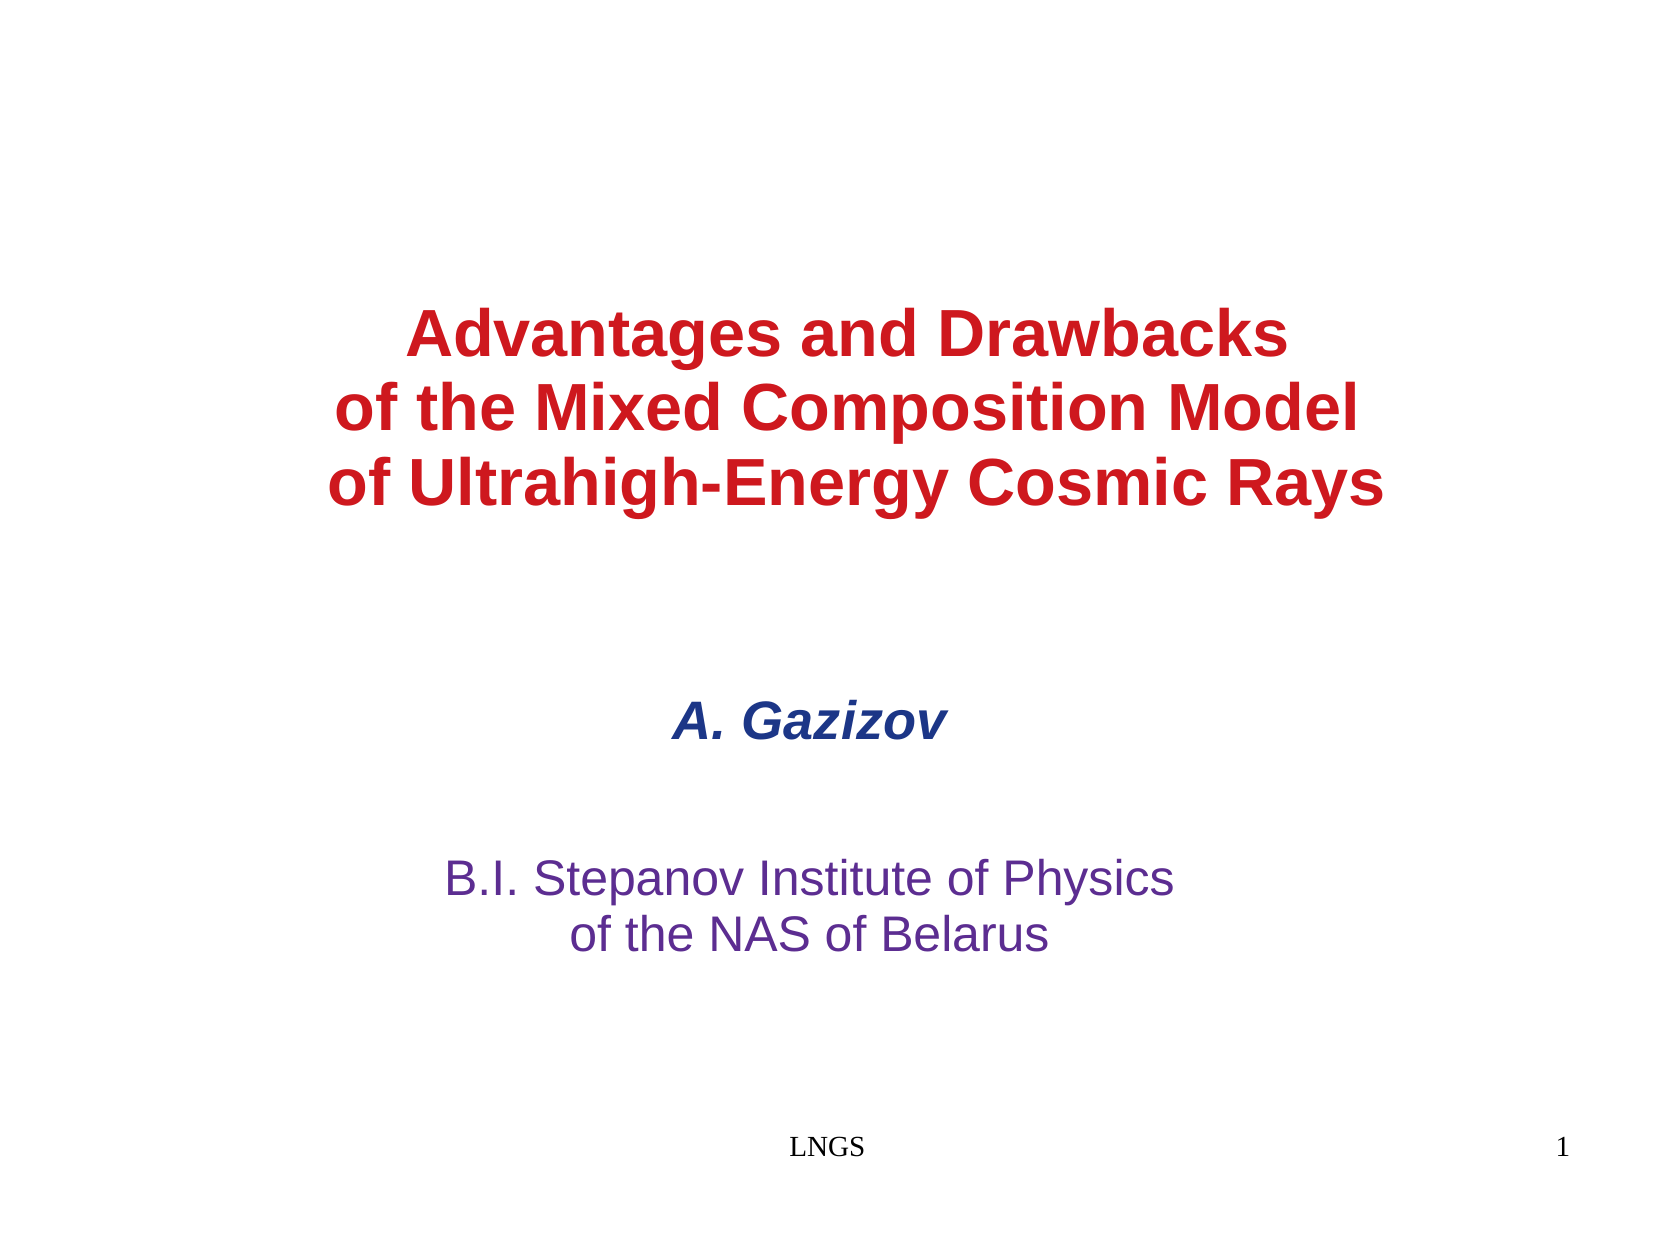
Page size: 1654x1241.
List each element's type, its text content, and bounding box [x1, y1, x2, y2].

title Advantages and Drawbacks of the Mixed Composition Model of Ultrahigh-Energy Cosmic Rays [154, 285, 1560, 531]
list A. Gazizov B.I. Stepanov Institute of Physics of the NAS of Belarus [299, 690, 1320, 991]
